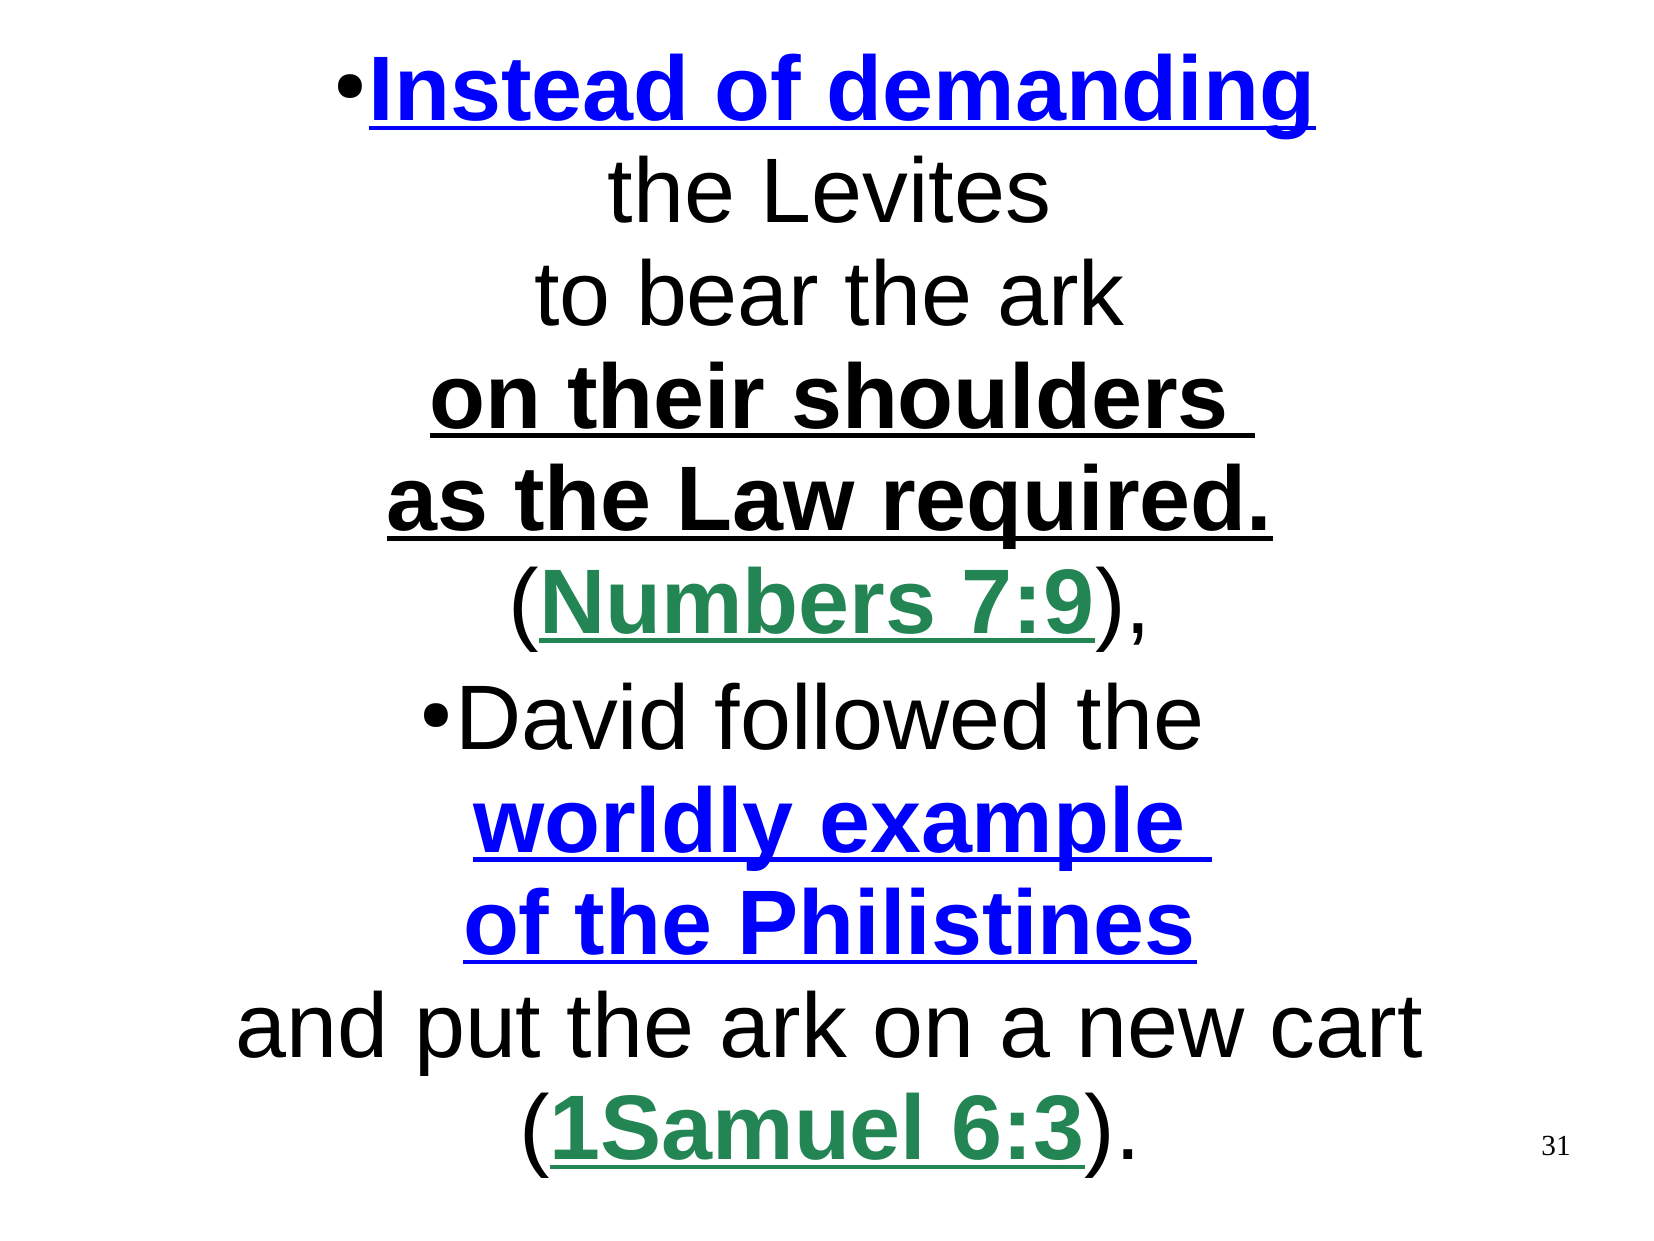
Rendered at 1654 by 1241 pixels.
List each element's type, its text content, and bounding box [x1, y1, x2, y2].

list Instead of demanding the Levites to bear the ark on their shoulders as the Law required. (Numbers 7:9), David followed the worldly example of the Philistines and put the ark on a new cart (1Samuel 6:3). [37, 37, 1613, 1201]
